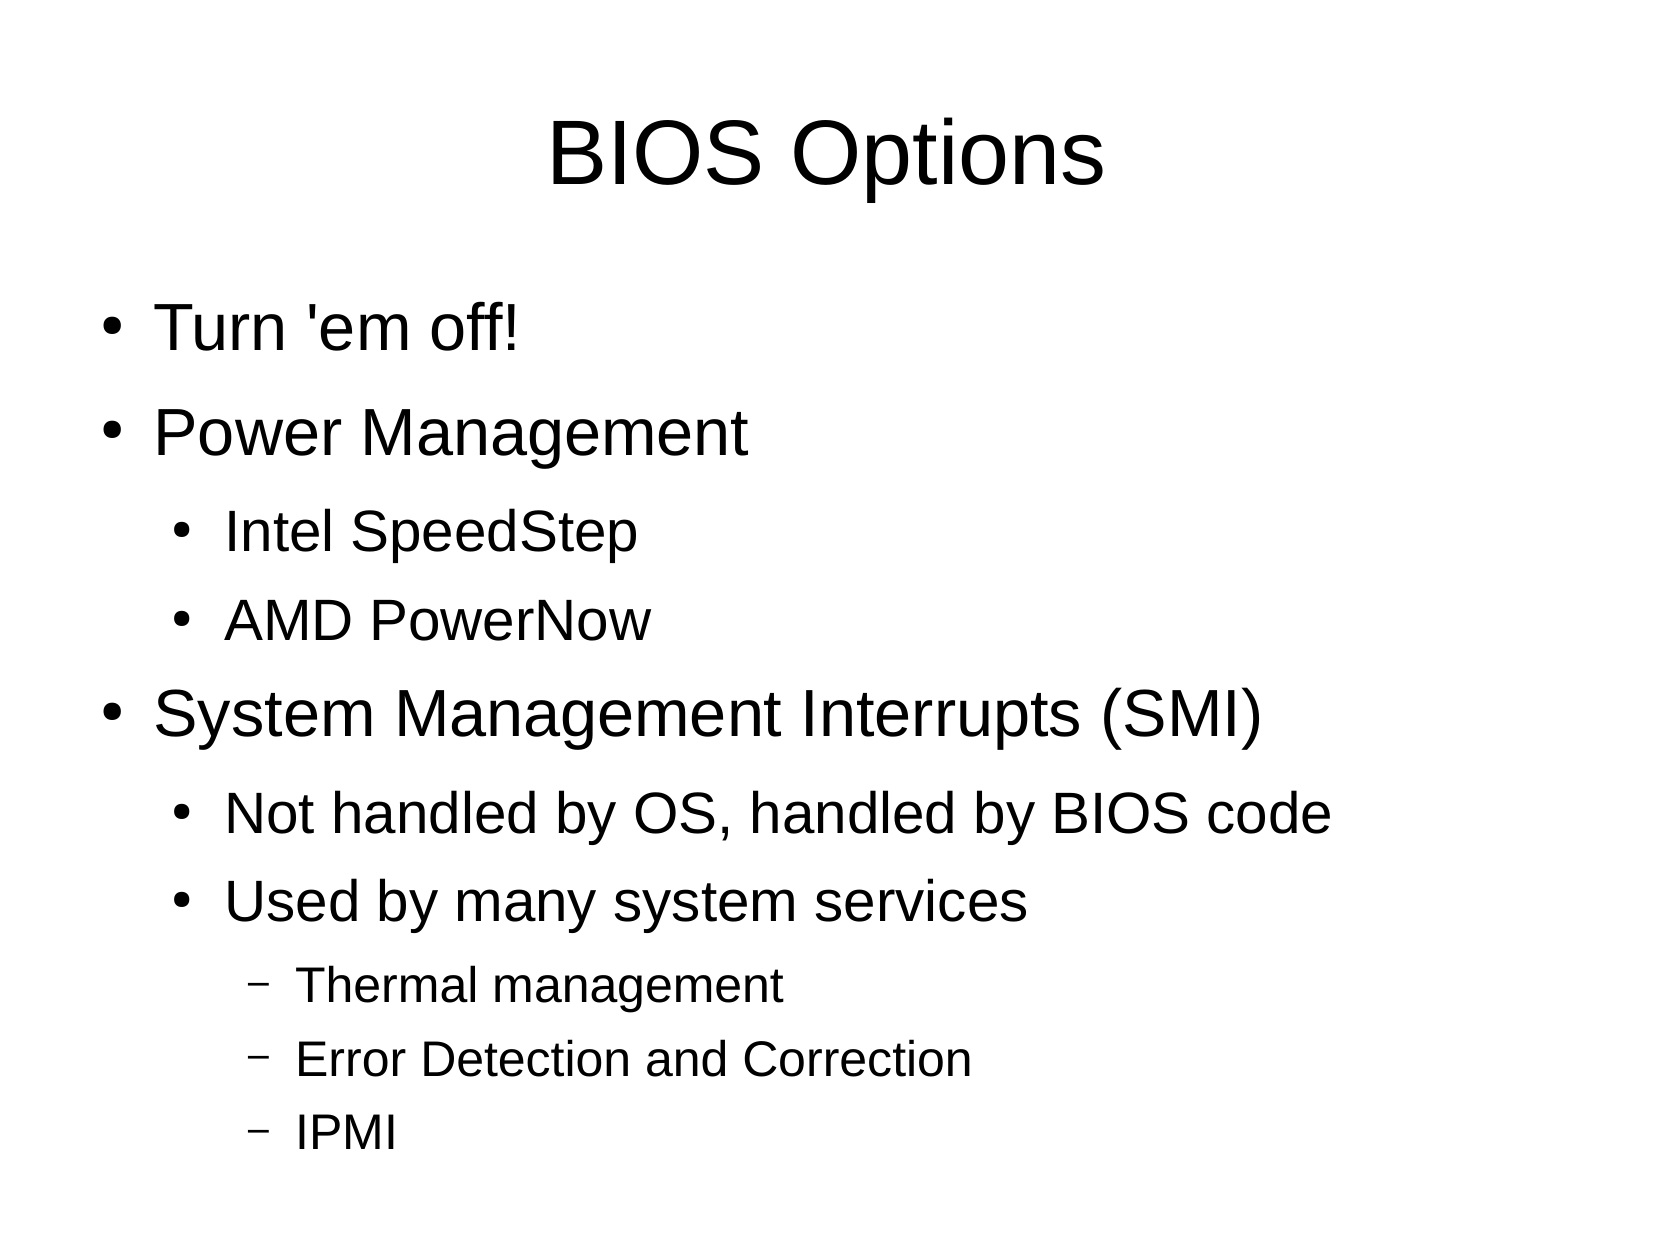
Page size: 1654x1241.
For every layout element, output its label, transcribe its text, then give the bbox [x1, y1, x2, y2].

list Turn 'em off! Power Management Intel SpeedStep AMD PowerNow System Management Interrupts (SMI) Not handled by OS, handled by BIOS code Used by many system services Thermal management Error Detection and Correction IPMI [82, 290, 1571, 1161]
title BIOS Options [82, 56, 1571, 250]
